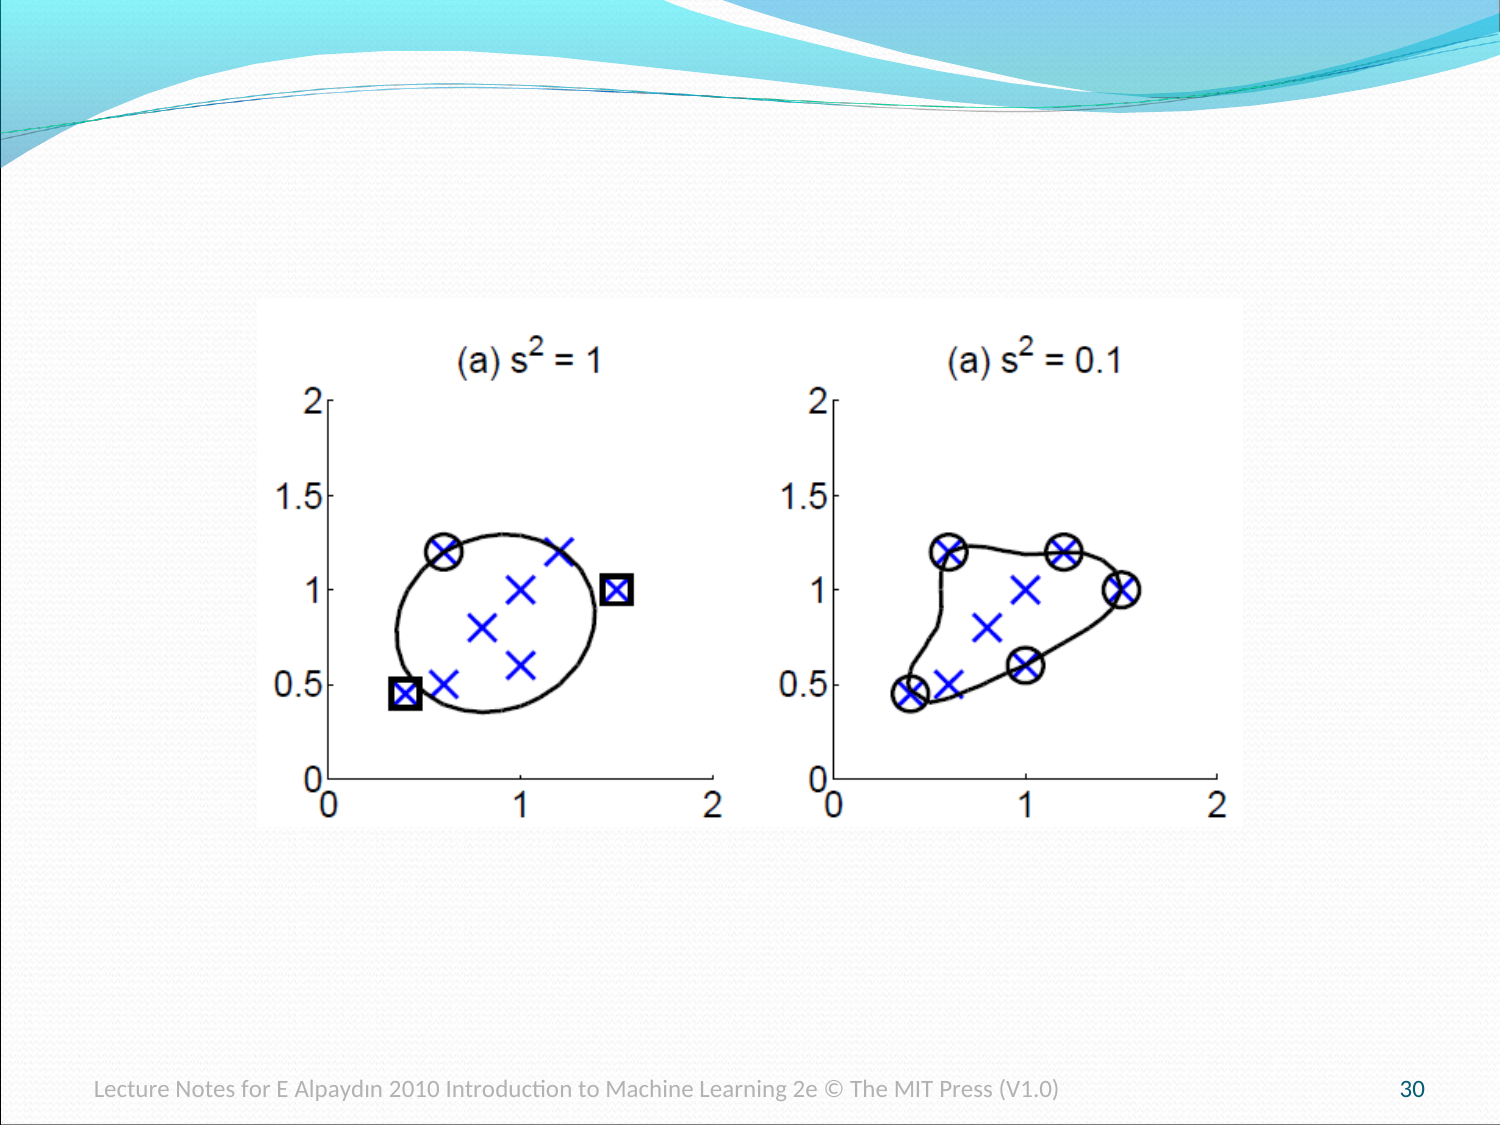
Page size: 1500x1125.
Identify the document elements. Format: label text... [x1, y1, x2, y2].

picture [0, 0, 1500, 1125]
text_box Lecture Notes for E Alpaydın 2010 Introduction to Machine Learning 2e © The MIT Press (V1.0) [93, 1042, 1254, 1103]
text_box <number> [1299, 1042, 1426, 1103]
